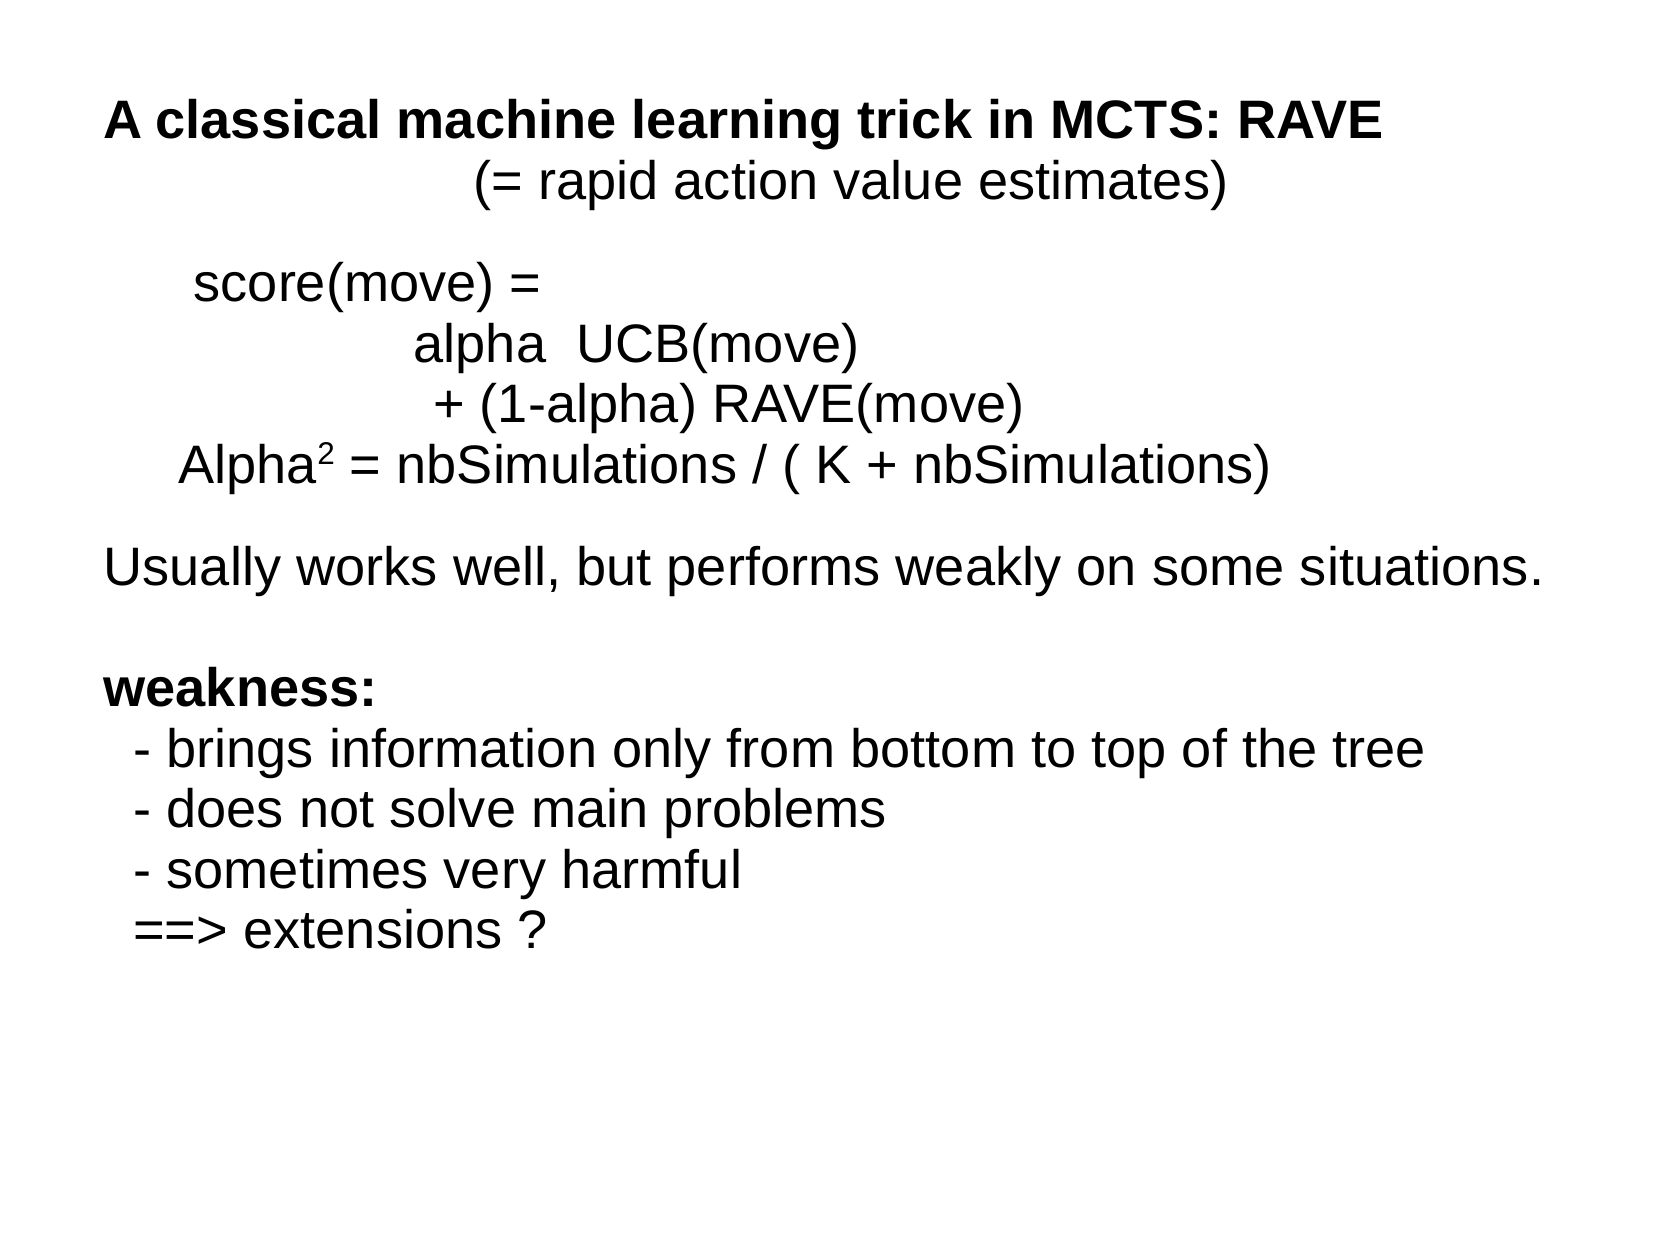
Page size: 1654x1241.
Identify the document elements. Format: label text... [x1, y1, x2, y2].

text_box A classical machine learning trick in MCTS: RAVE (= rapid action value estimates) score(move) = alpha UCB(move) + (1-alpha) RAVE(move) Alpha2 = nbSimulations / ( K + nbSimulations) Usually works well, but performs weakly on some situations. weakness: - brings information only from bottom to top of the tree - does not solve main problems - sometimes very harmful ==> extensions ? [88, 82, 1565, 1087]
